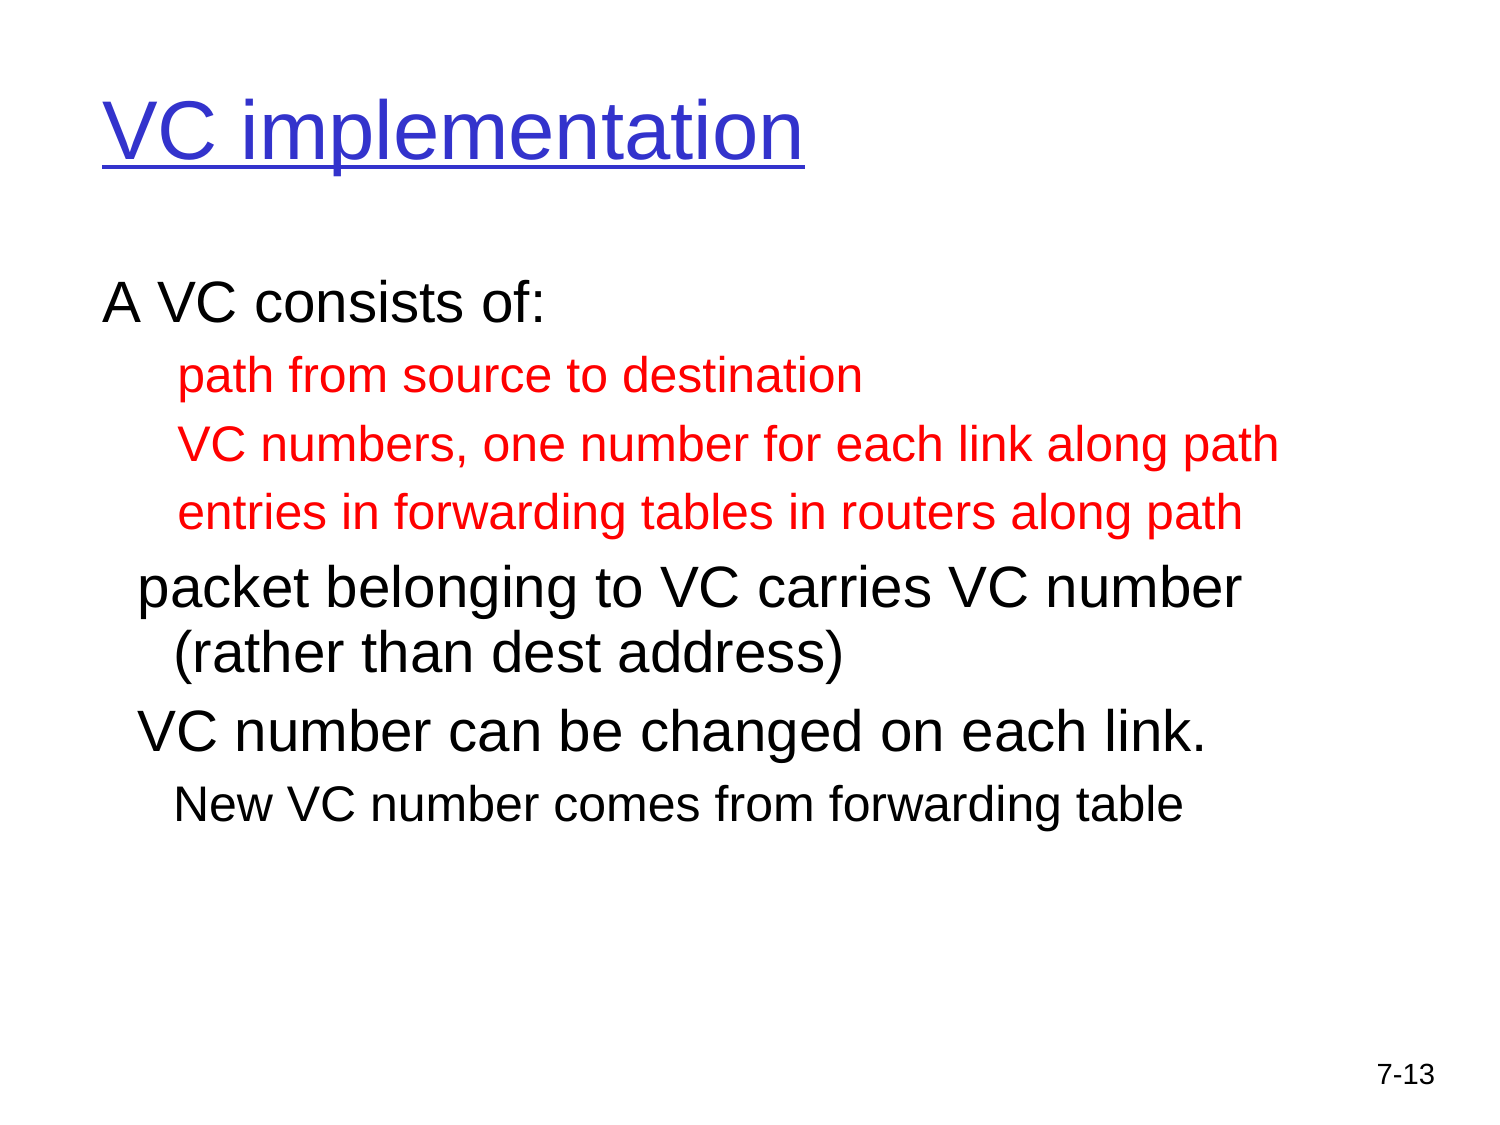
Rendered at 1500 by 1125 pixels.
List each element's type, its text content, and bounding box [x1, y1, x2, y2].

list A VC consists of: path from source to destination VC numbers, one number for each link along path entries in forwarding tables in routers along path packet belonging to VC carries VC number (rather than dest address) VC number can be changed on each link. New VC number comes from forwarding table [87, 262, 1363, 1026]
title VC implementation [87, 37, 1363, 225]
